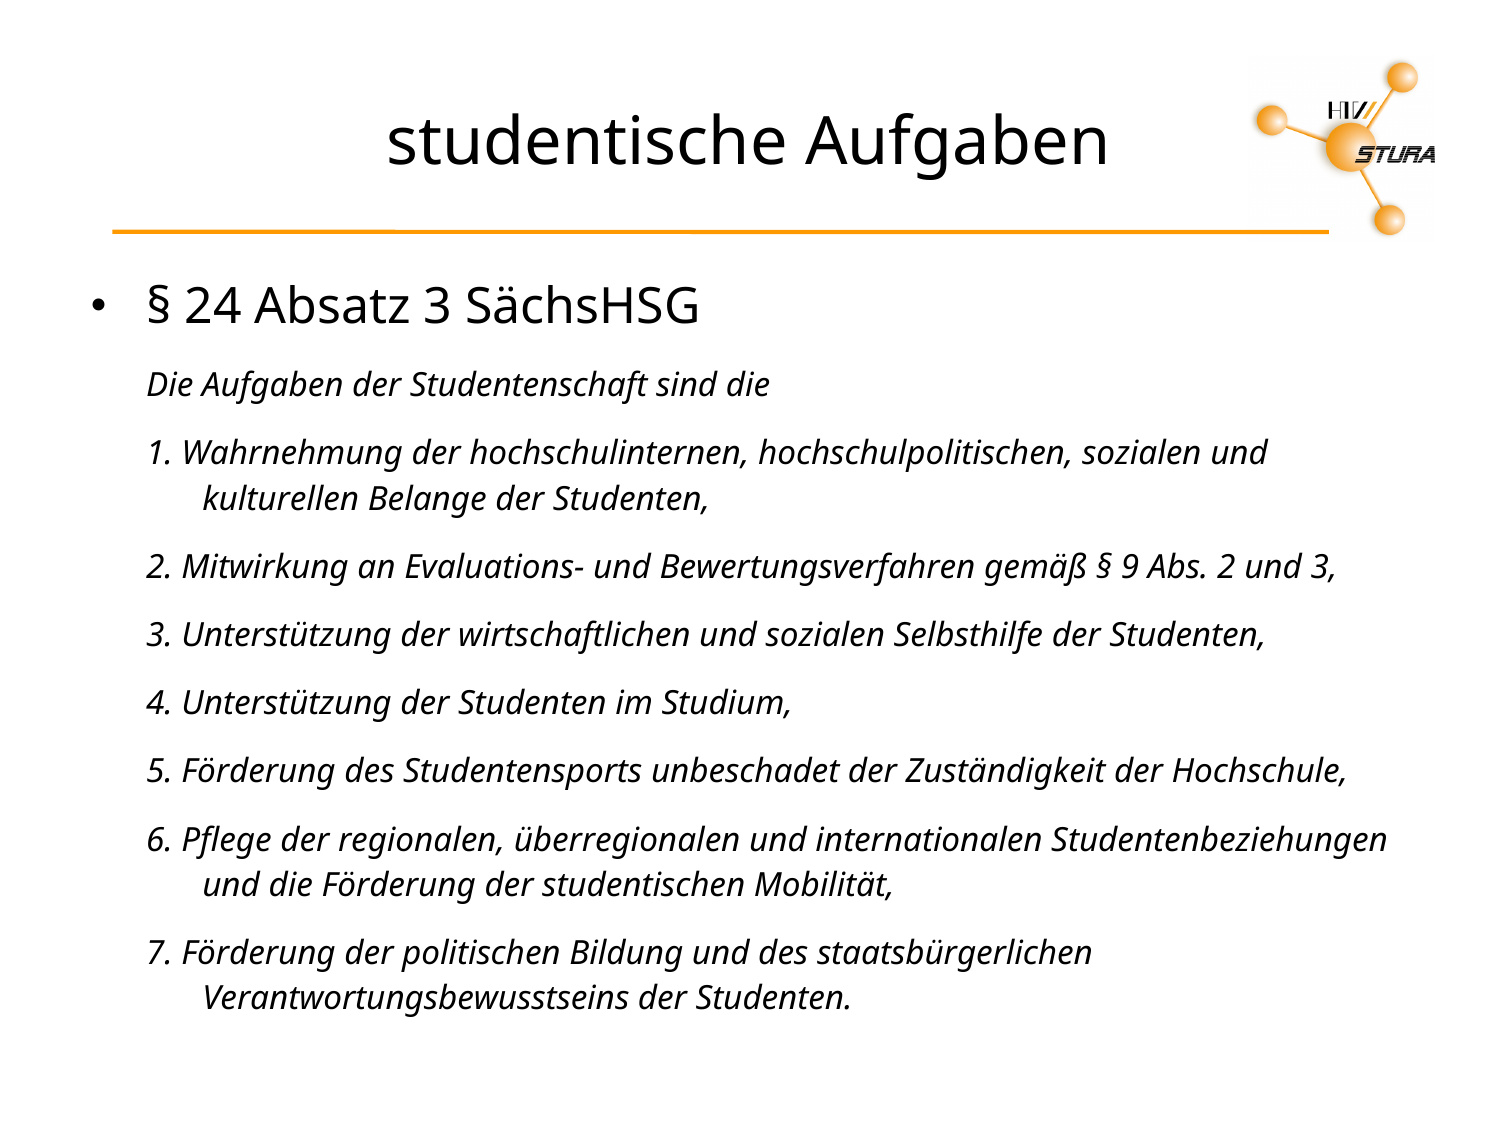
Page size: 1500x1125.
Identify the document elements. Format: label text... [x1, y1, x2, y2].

picture [1246, 54, 1435, 242]
list § 24 Absatz 3 SächsHSG Die Aufgaben der Studentenschaft sind die 1. Wahrnehmung der hochschulinternen, hochschulpolitischen, sozialen und kulturellen Belange der Studenten, 2. Mitwirkung an Evaluations- und Bewertungsverfahren gemäß § 9 Abs. 2 und 3, 3. Unterstützung der wirtschaftlichen und sozialen Selbsthilfe der Studenten, 4. Unterstützung der Studenten im Studium, 5. Förderung des Studentensports unbeschadet der Zuständigkeit der Hochschule, 6. Pflege der regionalen, überregionalen und internationalen Studentenbeziehungen und die Förderung der studentischen Mobilität, 7. Förderung der politischen Bildung und des staatsbürgerlichen Verantwortungsbewusstseins der Studenten. [75, 262, 1426, 1063]
title studentische Aufgaben [74, 45, 1424, 233]
